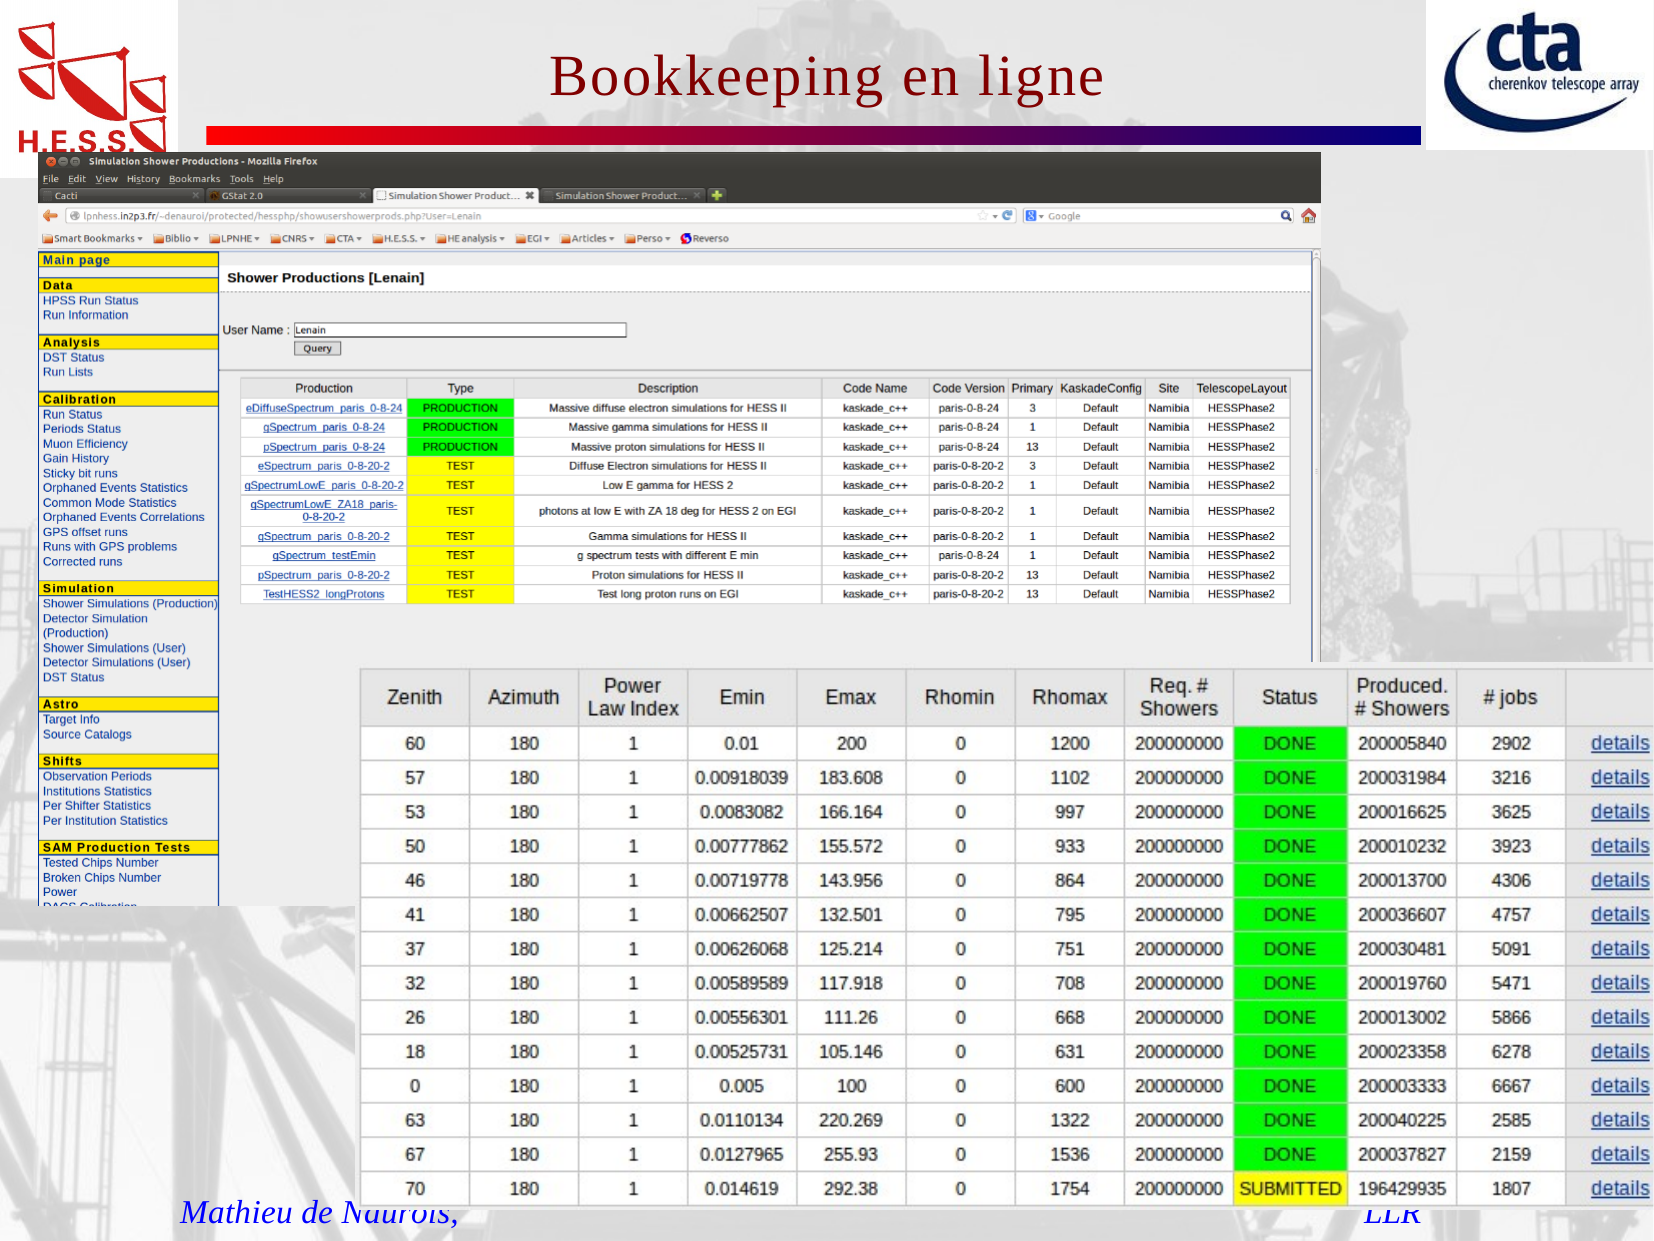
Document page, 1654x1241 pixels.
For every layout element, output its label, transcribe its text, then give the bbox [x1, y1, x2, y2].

title Bookkeeping en ligne [121, 29, 1534, 122]
picture [1426, 0, 1654, 150]
picture [0, 0, 1654, 1210]
